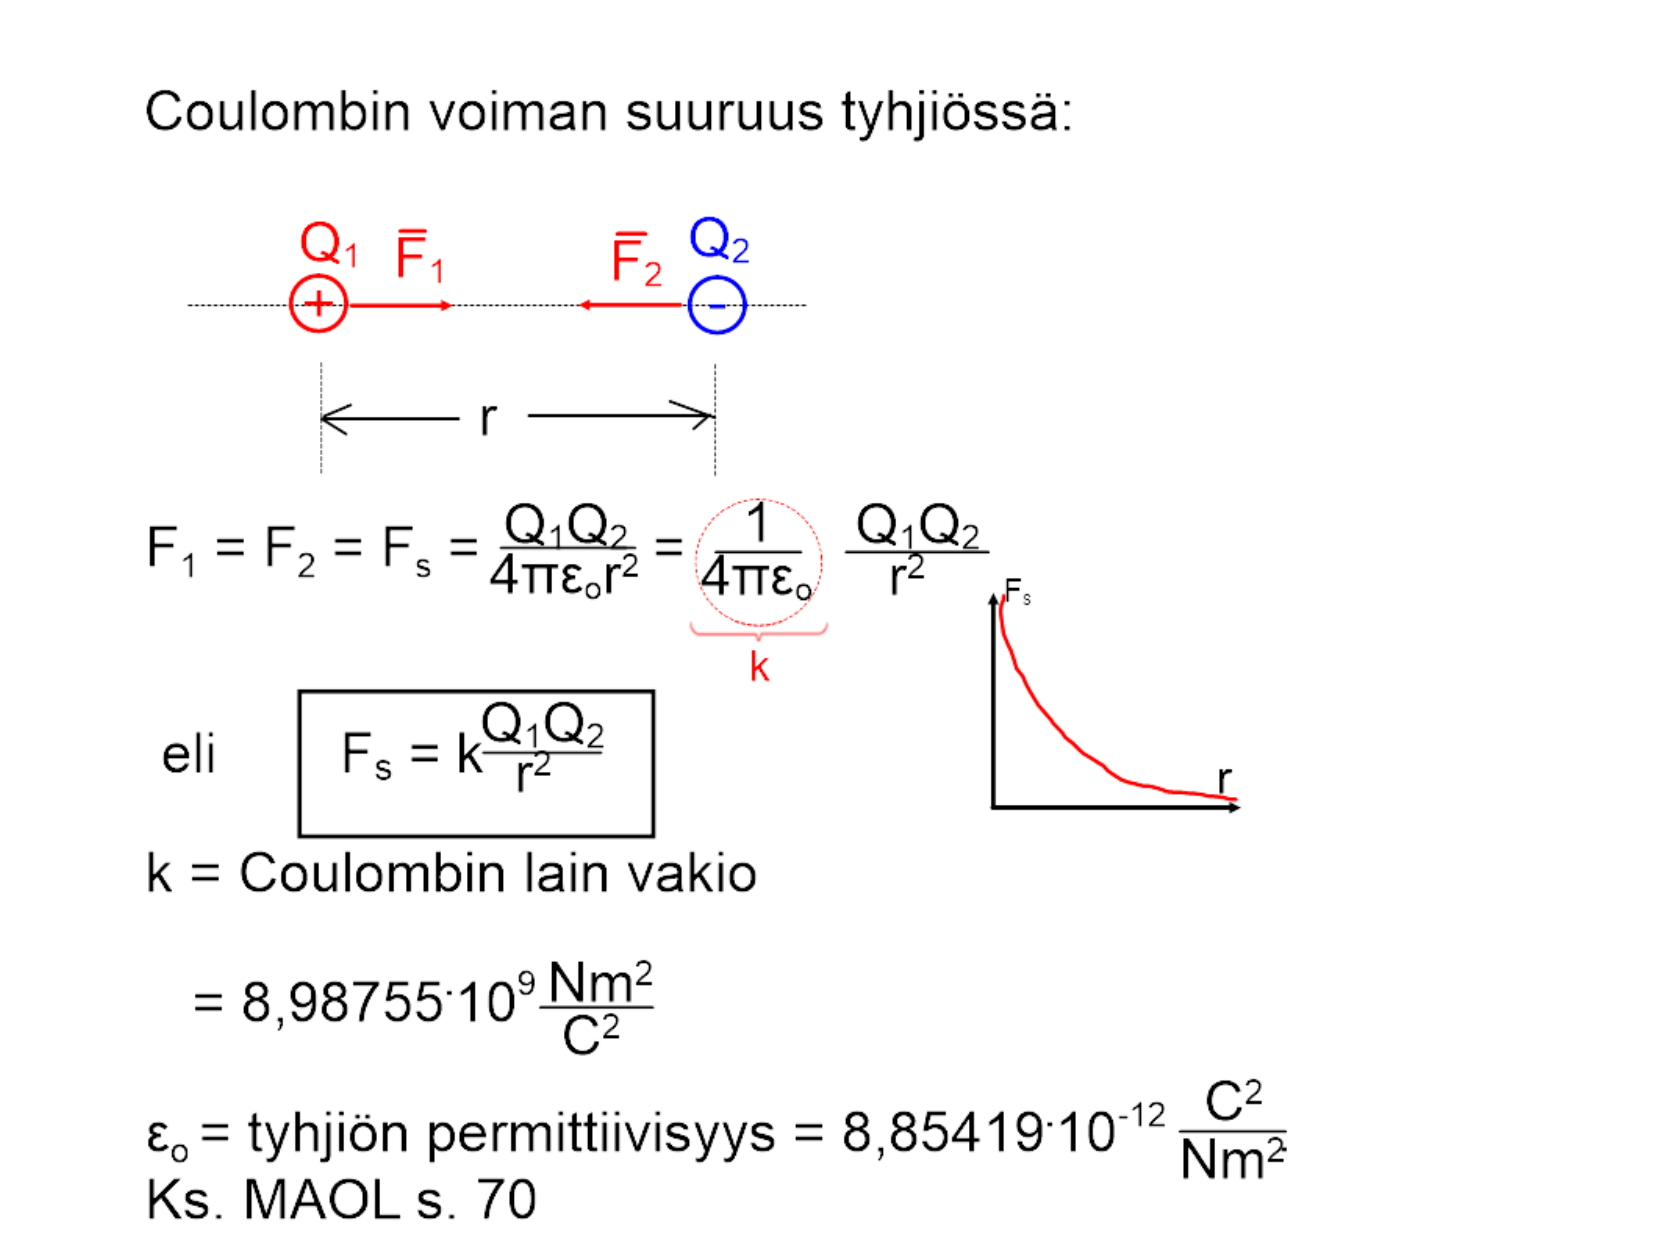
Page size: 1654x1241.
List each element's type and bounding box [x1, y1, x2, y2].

picture [97, 6, 1398, 1241]
